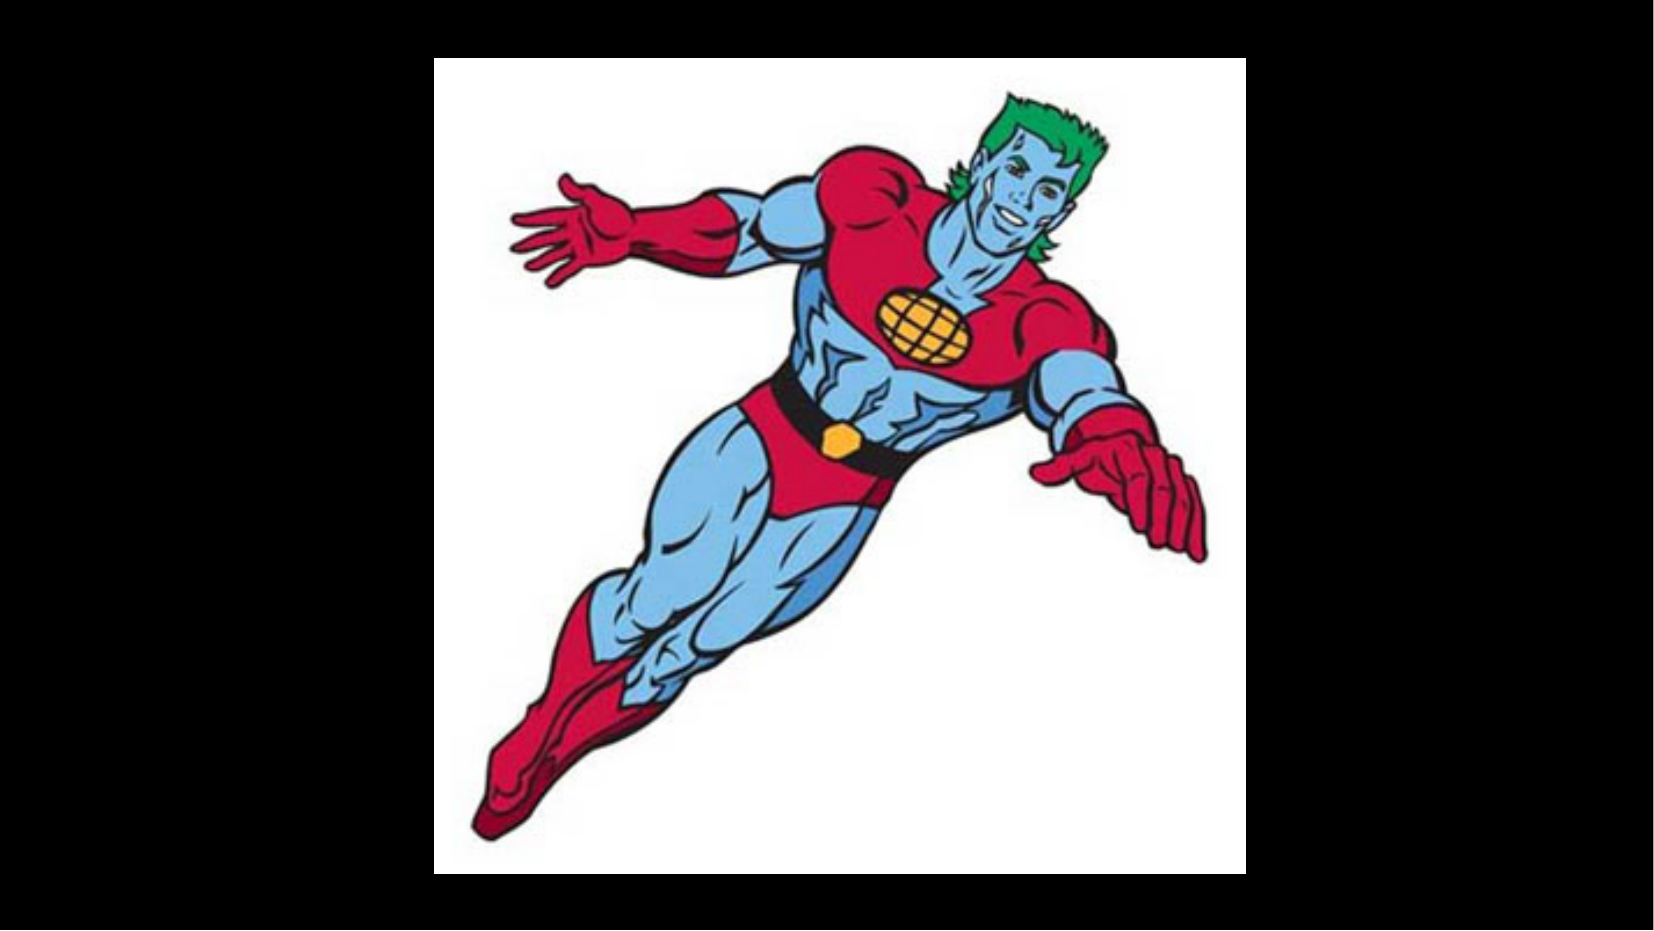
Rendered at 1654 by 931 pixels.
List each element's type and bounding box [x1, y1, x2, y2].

picture [434, 58, 1246, 875]
